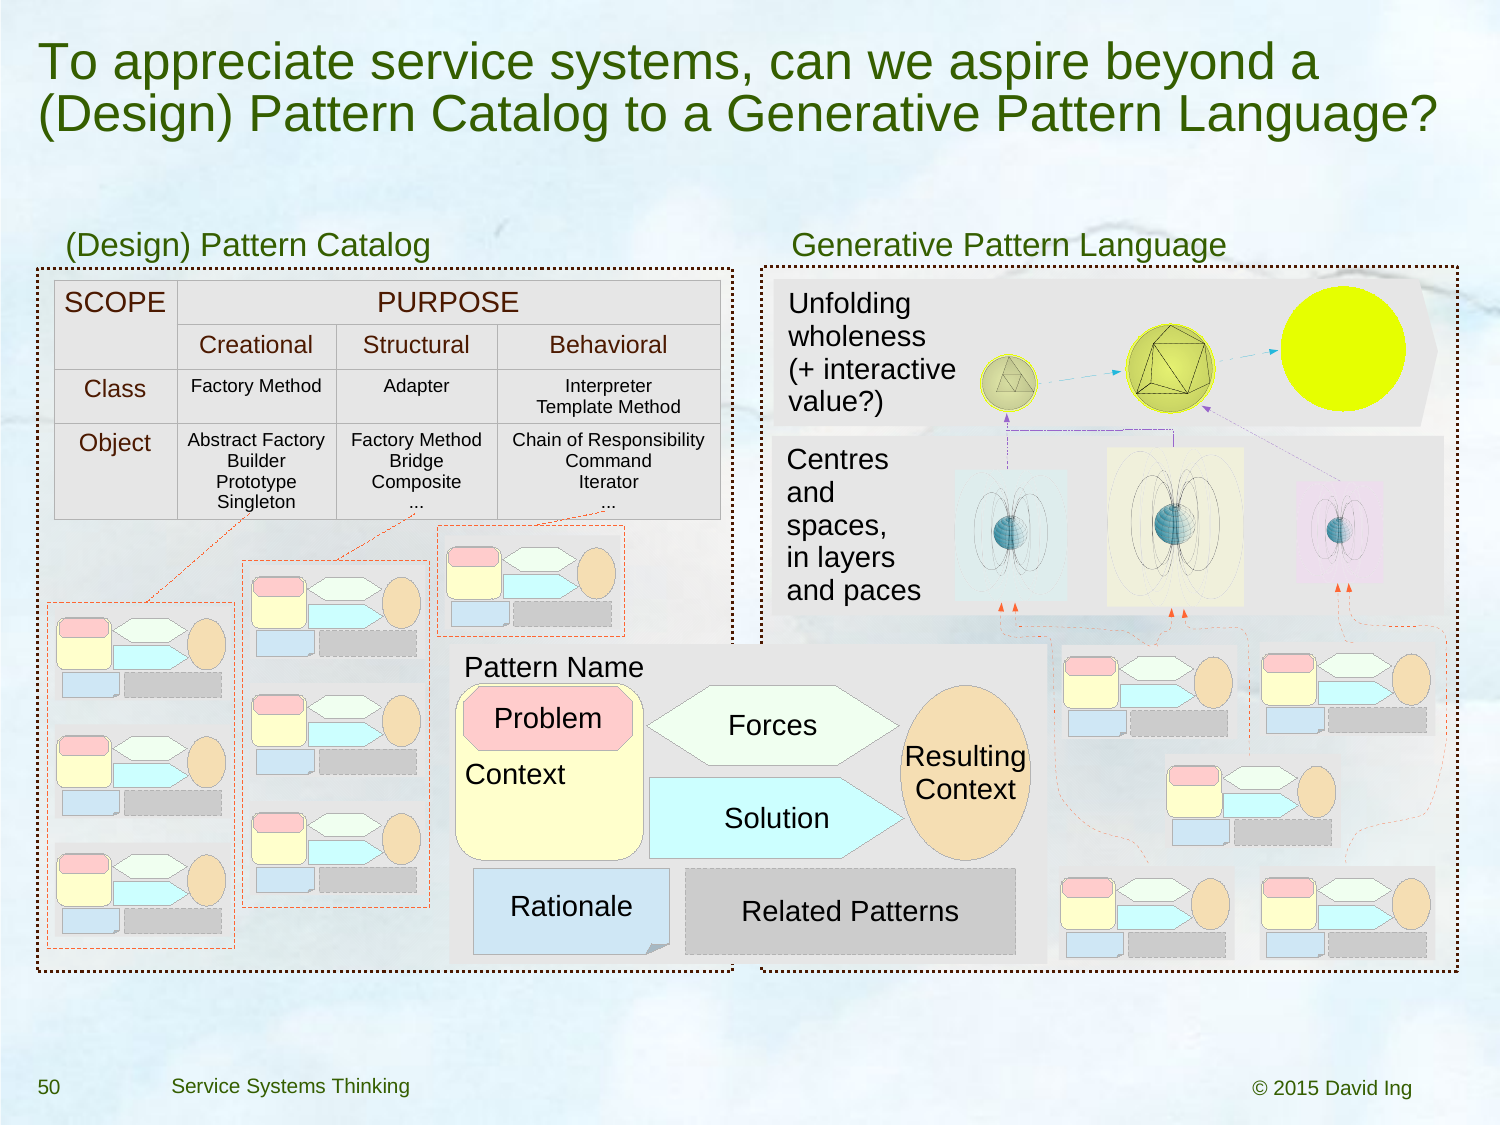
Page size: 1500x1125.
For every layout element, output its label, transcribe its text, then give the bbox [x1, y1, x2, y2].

text_box Unfolding wholeness (+ interactive value?) [773, 278, 1438, 427]
text_box [37, 268, 733, 972]
table_cell Abstract Factory Builder Prototype Singleton [178, 424, 336, 519]
text_box Centres and spaces, in layers and paces [771, 435, 1444, 616]
picture [0, 0, 1500, 1125]
title To appreciate service systems, can we aspire beyond a (Design) Pattern Catalog to a Generative Pattern Language? [37, 37, 1463, 161]
text_box Rationale [473, 868, 670, 955]
text_box Problem [463, 686, 633, 751]
text_box Pattern Name [449, 644, 1048, 964]
table_cell Behavioral [498, 325, 720, 369]
table_cell Class [55, 370, 177, 423]
table_cell Object [55, 424, 177, 519]
table_cell Creational [178, 325, 336, 369]
table_cell Adapter [337, 370, 497, 423]
table_cell Factory Method [178, 370, 336, 423]
text_box Solution [649, 777, 905, 859]
text_box Context [455, 683, 644, 861]
table_cell Interpreter Template Method [498, 370, 720, 423]
table_header PURPOSE [178, 281, 720, 324]
text_box Forces [646, 685, 900, 766]
text_box Resulting Context [900, 685, 1031, 861]
text_box (Design) Pattern Catalog [50, 219, 727, 278]
text_box Related Patterns [685, 868, 1016, 955]
table_cell Chain of Responsibility Command Iterator ... [498, 424, 720, 519]
table_cell Factory Method Bridge Composite ... [337, 424, 497, 519]
table_cell Structural [337, 325, 497, 369]
text_box [761, 266, 1458, 972]
text_box Generative Pattern Language [776, 219, 1446, 278]
table_header SCOPE [55, 281, 177, 369]
